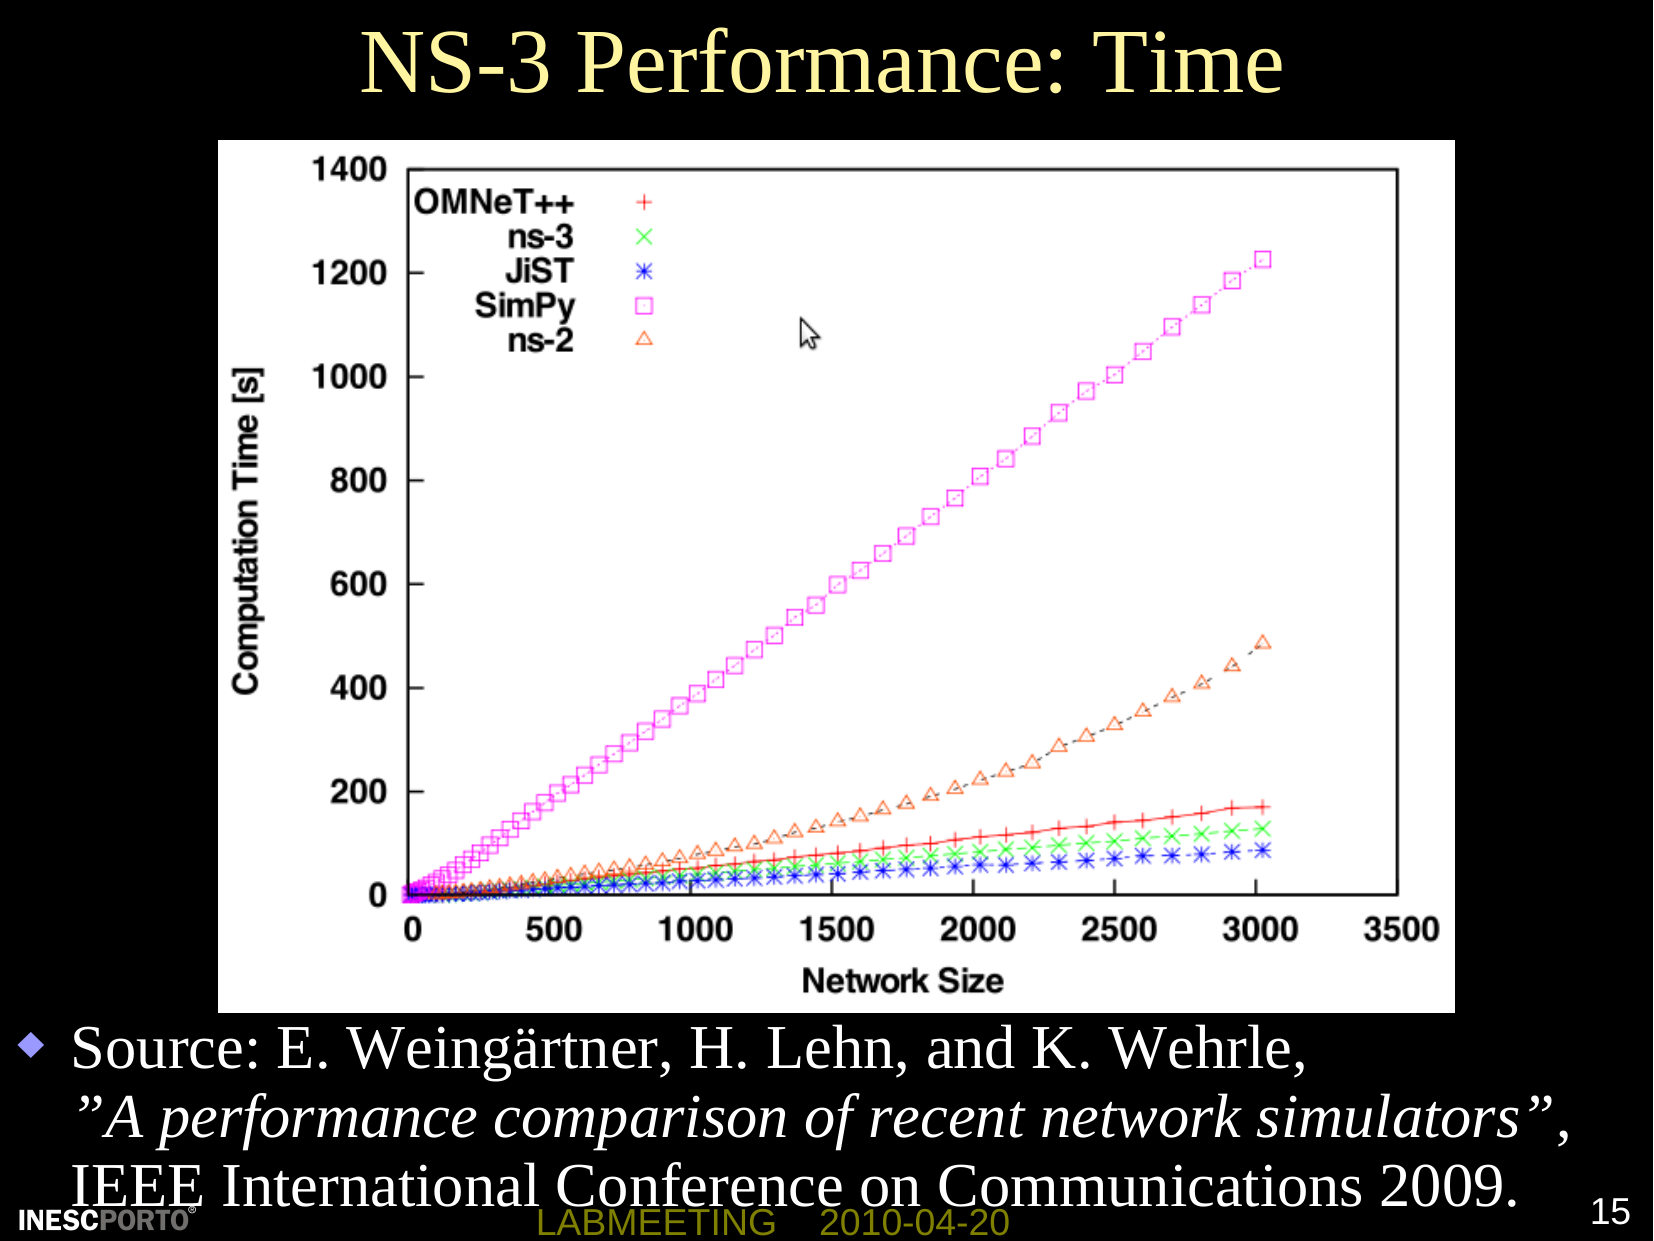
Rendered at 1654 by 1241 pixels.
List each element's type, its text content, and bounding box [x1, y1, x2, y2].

title NS-3 Performance: Time [40, 0, 1607, 170]
list Source: E. Weingärtner, H. Lehn, and K. Wehrle, ”A performance comparison of recent network simulators”, IEEE International Conference on Communications 2009. [0, 1012, 1653, 1238]
picture [218, 140, 1455, 1012]
